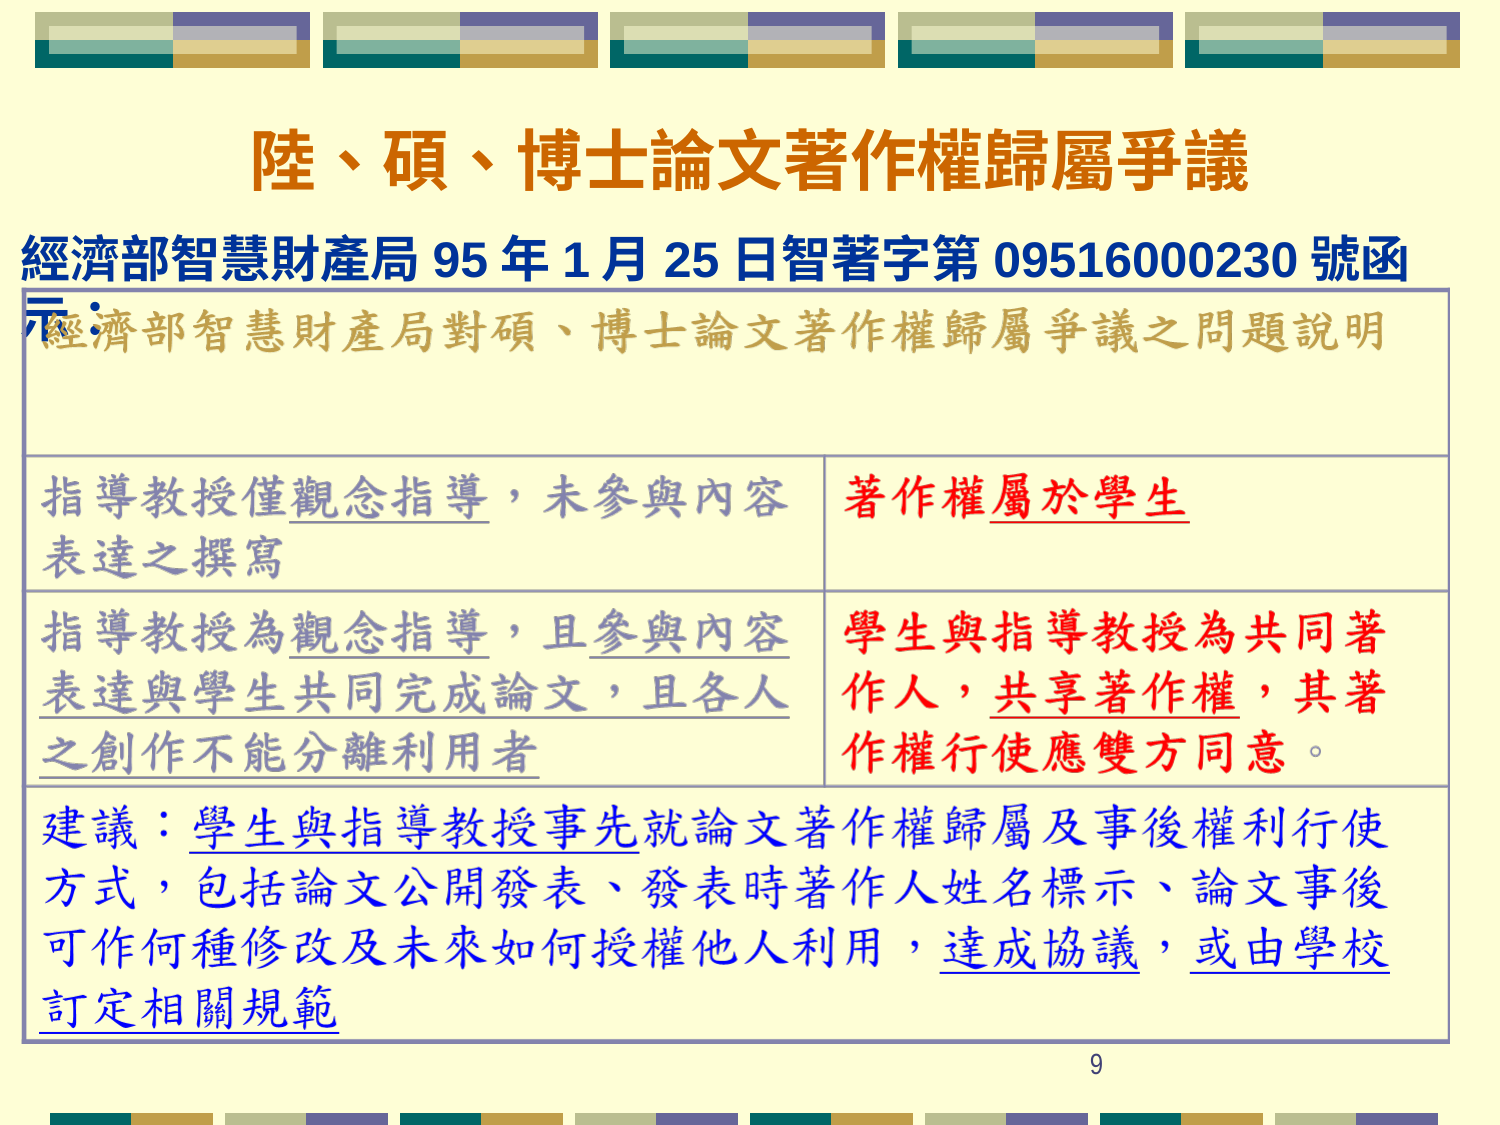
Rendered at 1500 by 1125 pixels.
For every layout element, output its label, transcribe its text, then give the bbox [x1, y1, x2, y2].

text_box [1074, 1066, 1388, 1088]
picture [9, 282, 1450, 1066]
text_box 陸、碩、博士論文著作權歸屬爭議 [113, 97, 1388, 220]
title 經濟部智慧財產局95年1月25日智著字第09516000230號函示： [5, 220, 1459, 291]
